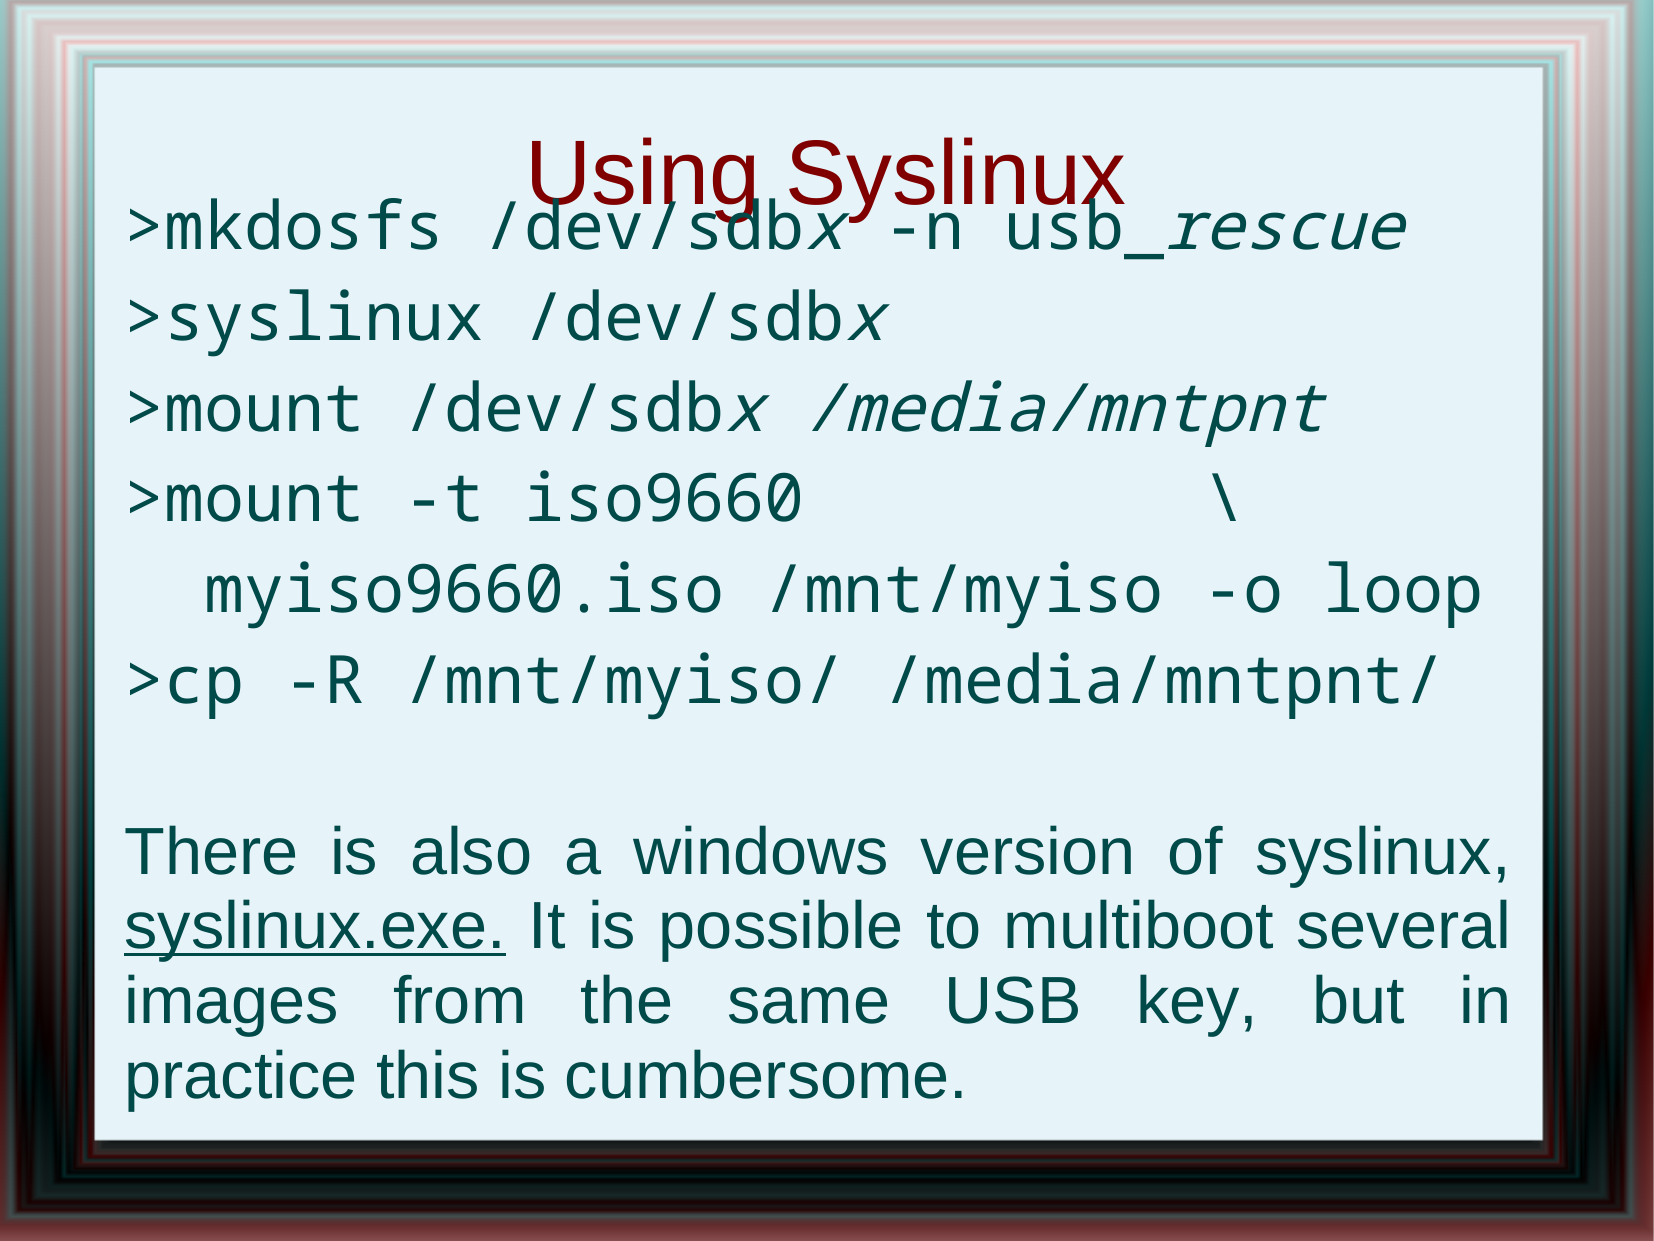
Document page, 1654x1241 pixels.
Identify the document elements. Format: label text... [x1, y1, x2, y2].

title Using Syslinux [118, 88, 1536, 257]
picture [0, 0, 1654, 1241]
subtitle >mkdosfs /dev/sdbx -n usb_rescue >syslinux /dev/sdbx >mount /dev/sdbx /media/mntpnt >mount -t iso9660 \ myiso9660.iso /mnt/myiso -o loop >cp -R /mnt/myiso/ /media/mntpnt/ There is also a windows version of syslinux, syslinux.exe. It is possible to multiboot several images from the same USB key, but in practice this is cumbersome. [124, 274, 1513, 1108]
